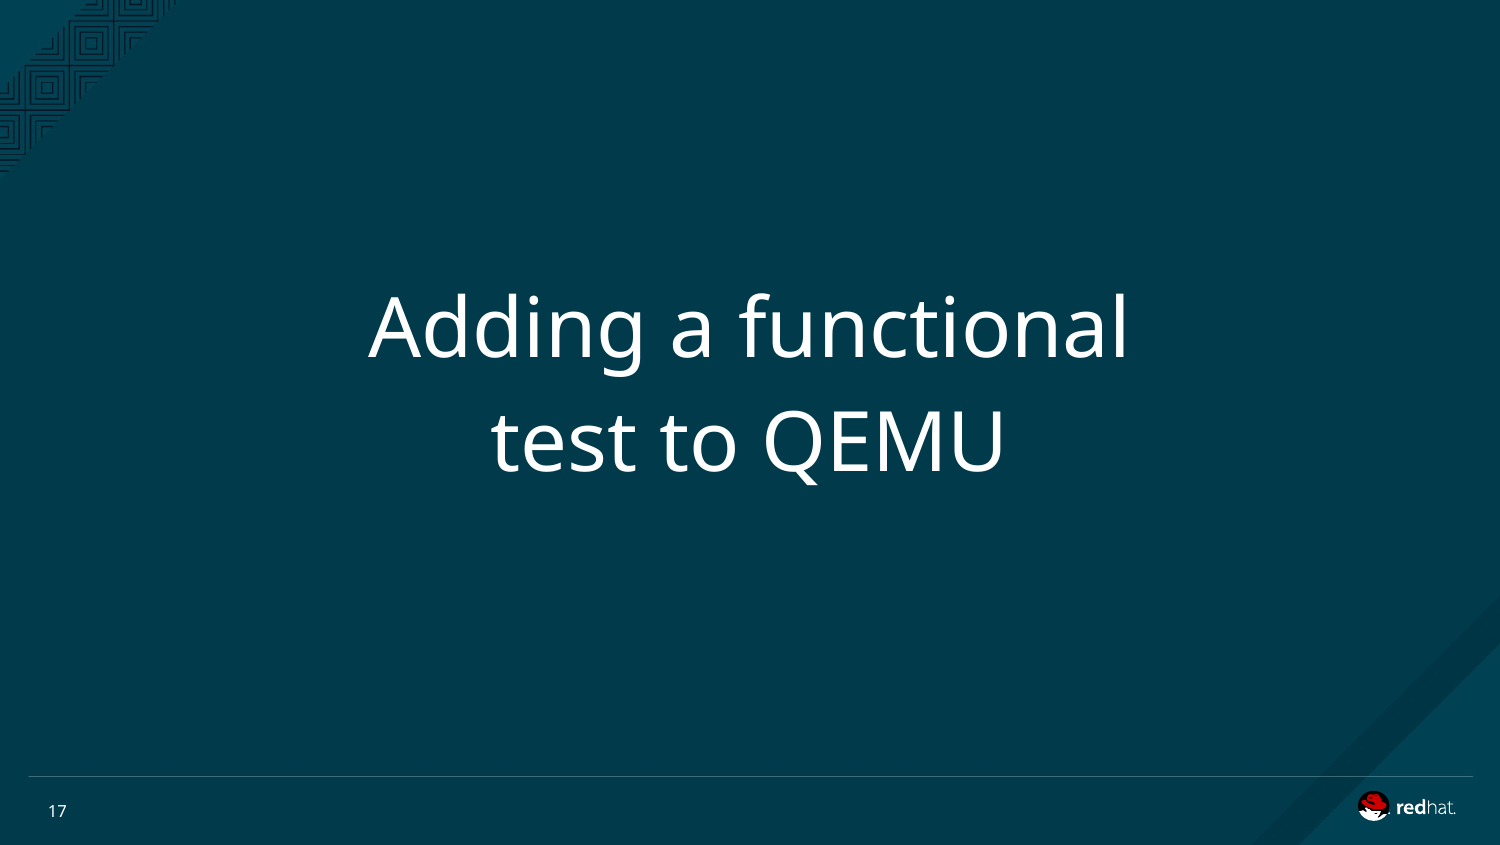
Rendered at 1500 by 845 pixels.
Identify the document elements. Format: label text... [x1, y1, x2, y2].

picture [99, 38, 103, 49]
title Adding a functional test to QEMU [112, 0, 1388, 766]
